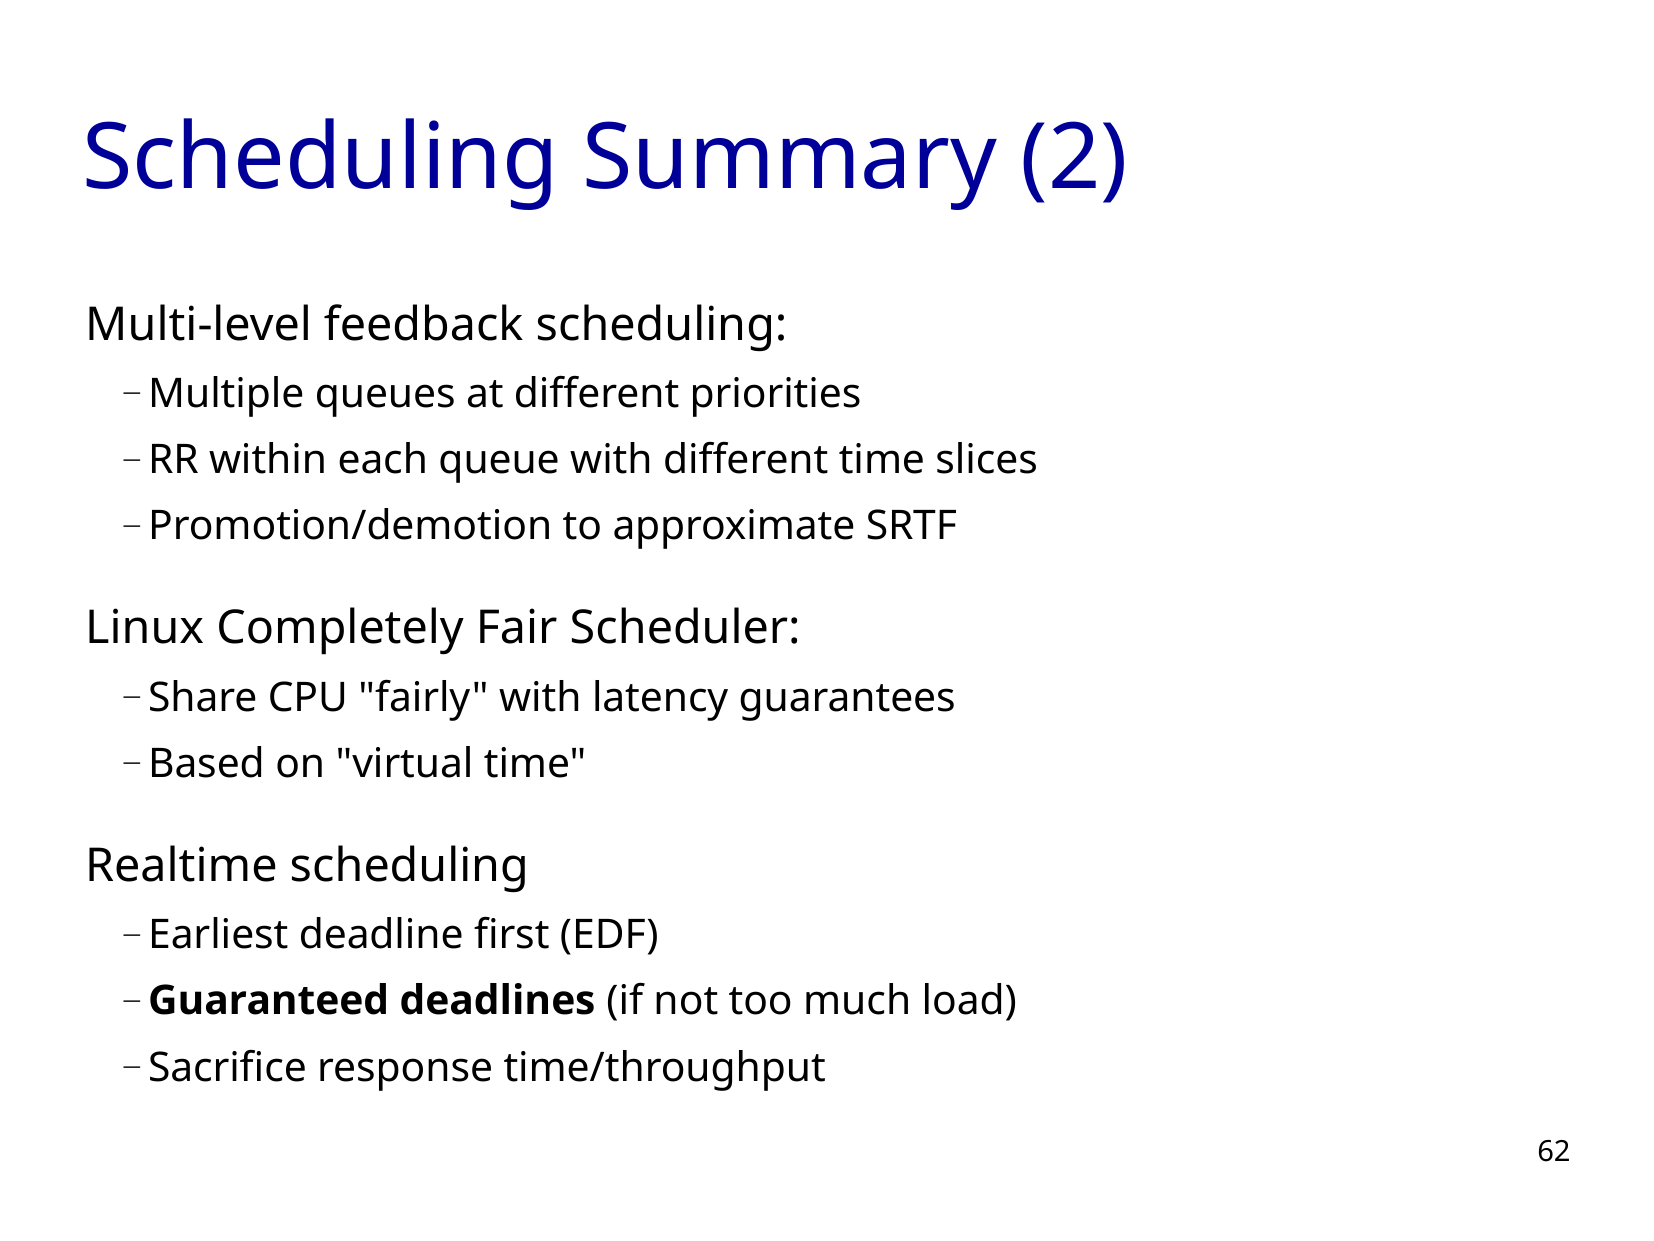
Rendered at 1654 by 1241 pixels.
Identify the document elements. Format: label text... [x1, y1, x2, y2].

list Multi-level feedback scheduling: Multiple queues at different priorities RR within each queue with different time slices Promotion/demotion to approximate SRTF Linux Completely Fair Scheduler: Share CPU "fairly" with latency guarantees Based on "virtual time" Realtime scheduling Earliest deadline first (EDF) Guaranteed deadlines (if not too much load) Sacrifice response time/throughput [60, 290, 1571, 1096]
title Scheduling Summary (2) [82, 49, 1571, 257]
